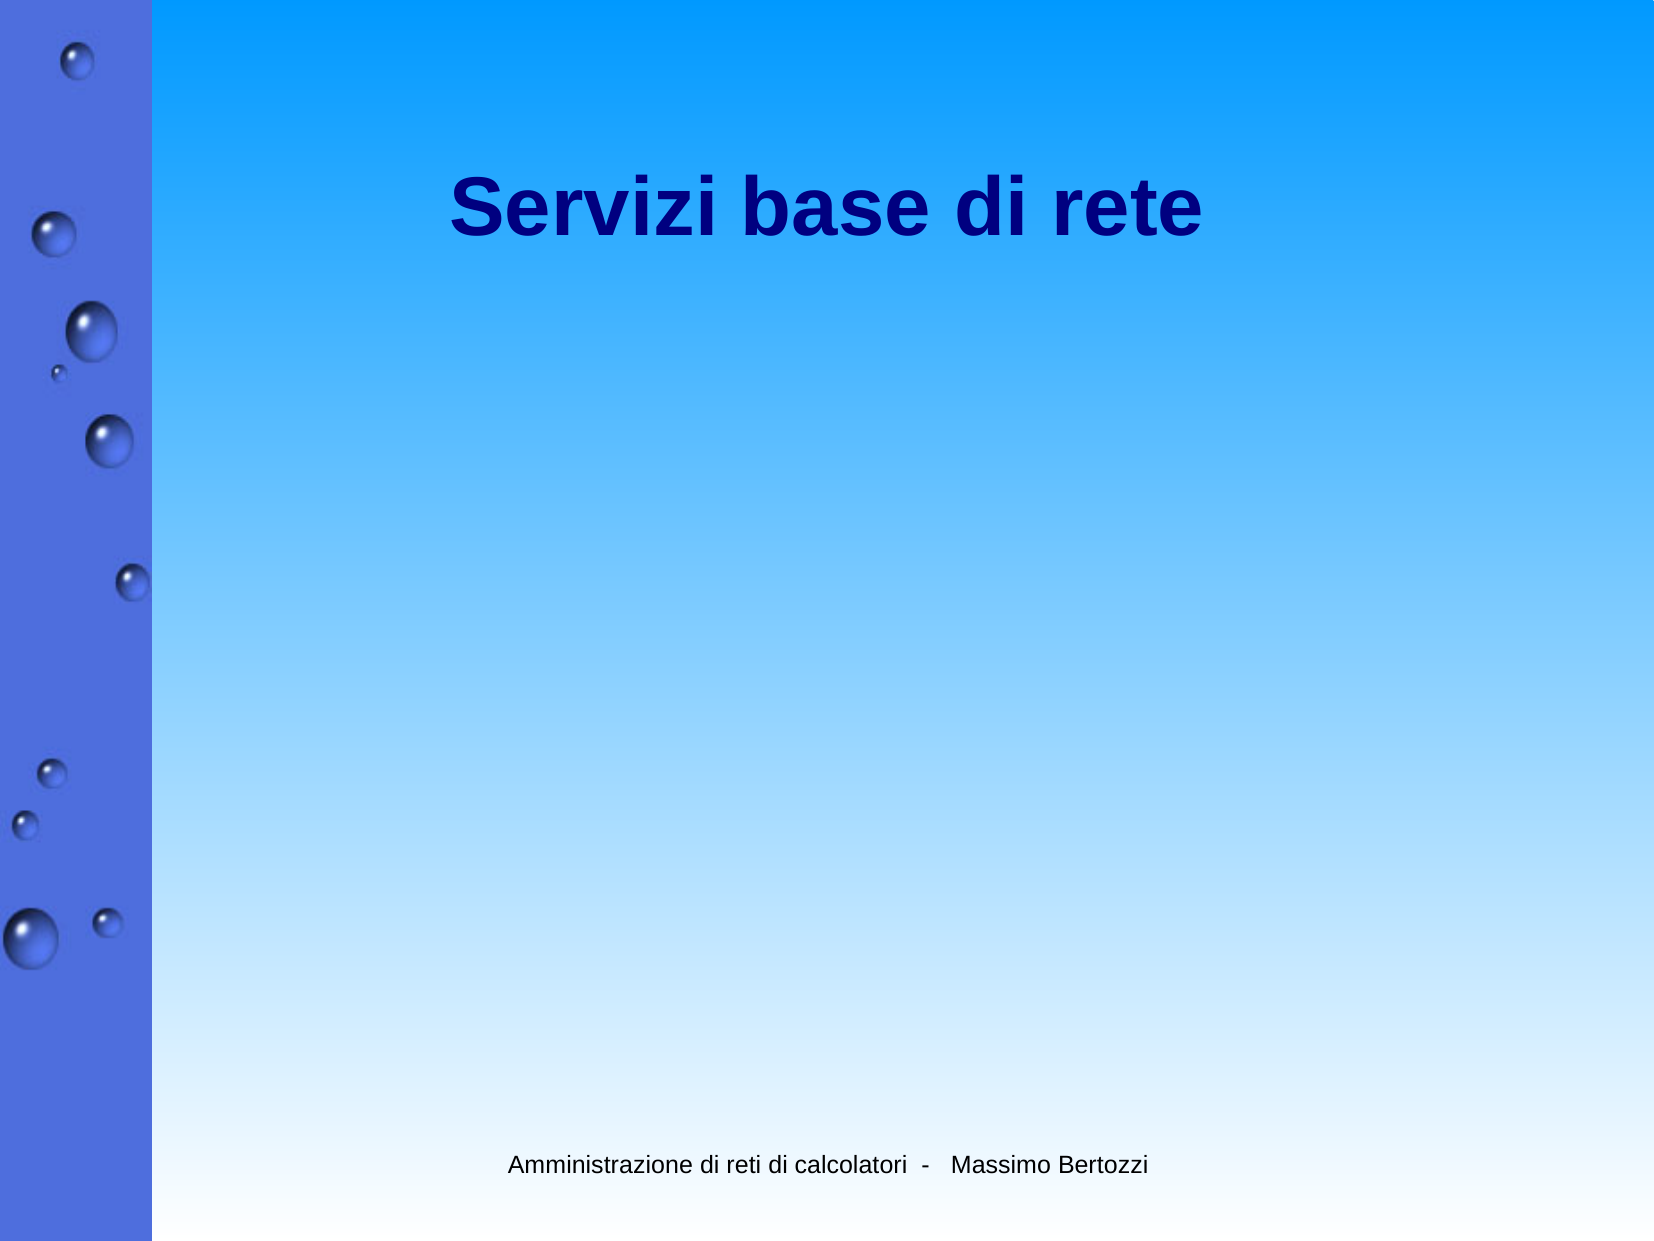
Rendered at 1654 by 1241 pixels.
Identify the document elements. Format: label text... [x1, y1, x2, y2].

title Servizi base di rete [121, 102, 1534, 311]
picture [0, 0, 152, 1241]
